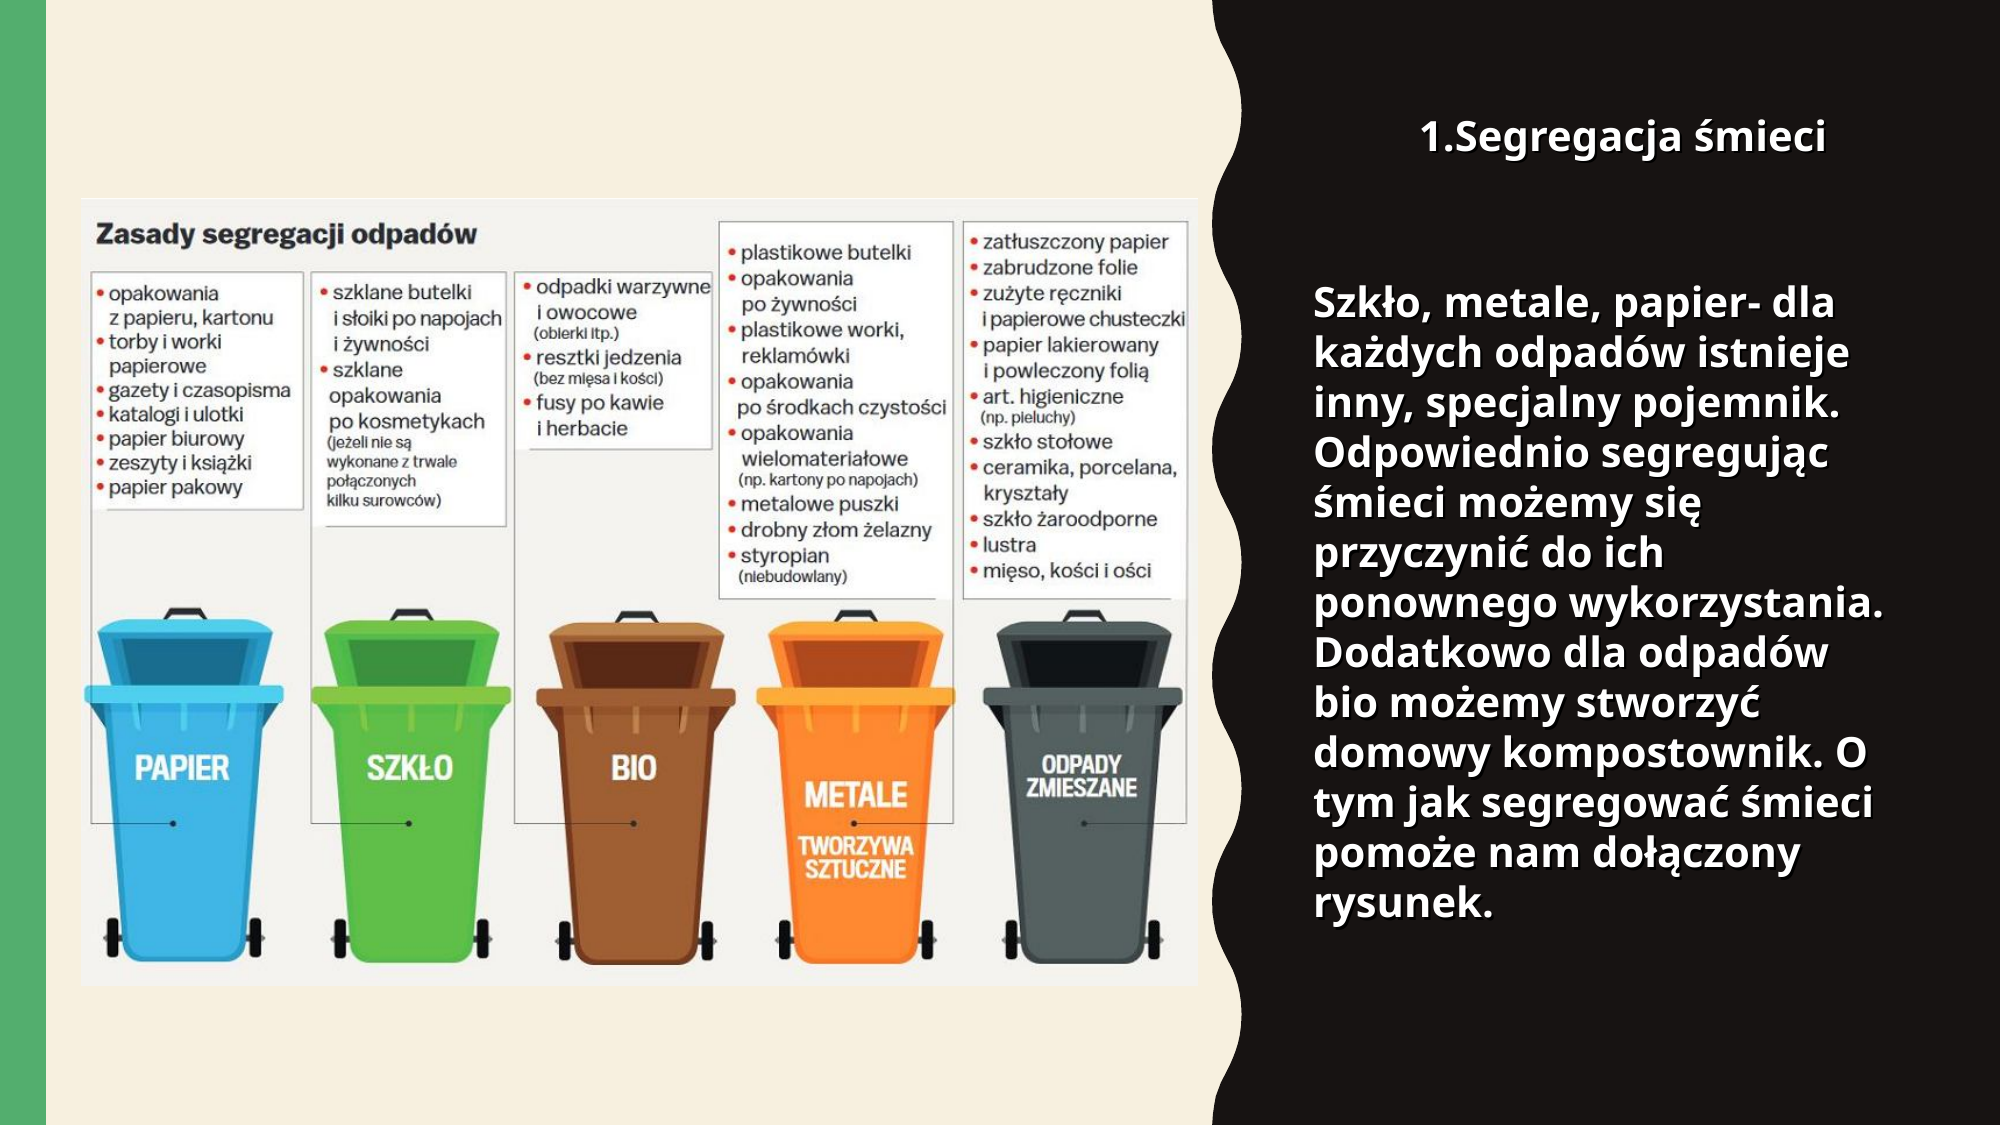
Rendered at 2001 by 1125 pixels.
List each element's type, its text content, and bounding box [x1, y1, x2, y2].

text_box Szkło, metale, papier- dla każdych odpadów istnieje inny, specjalny pojemnik. Odpowiednio segregując śmieci możemy się przyczynić do ich ponownego wykorzystania. Dodatkowo dla odpadów bio możemy stworzyć domowy kompostownik. O tym jak segregować śmieci pomoże nam dołączony rysunek. [1298, 268, 1916, 890]
text_box 1.Segregacja śmieci [1403, 101, 1929, 168]
picture [81, 198, 1198, 986]
text_box [924, 487, 1075, 638]
